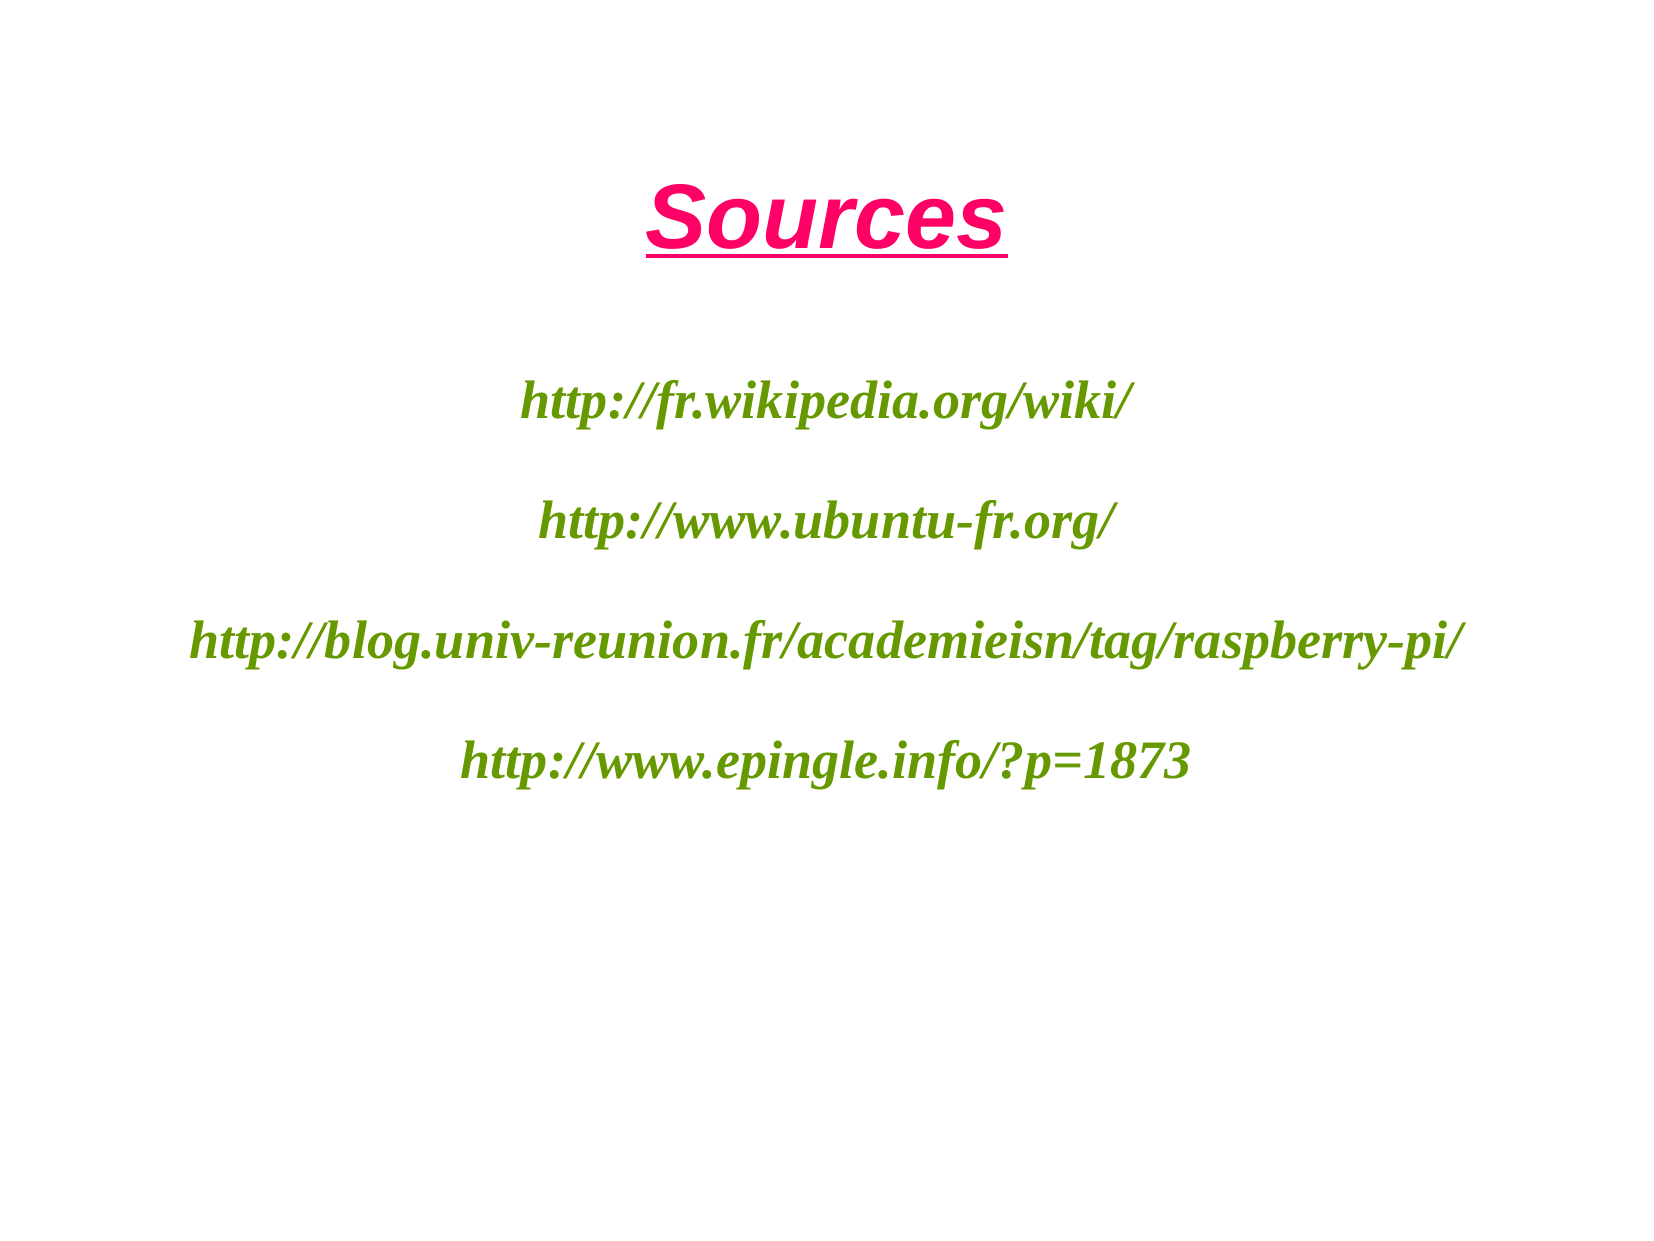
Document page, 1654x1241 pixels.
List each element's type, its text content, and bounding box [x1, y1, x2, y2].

subtitle Sources http://fr.wikipedia.org/wiki/ http://www.ubuntu-fr.org/ http://blog.univ-reunion.fr/academieisn/tag/raspberry-pi/ http://www.epingle.info/?p=1873 [82, 49, 1571, 1010]
